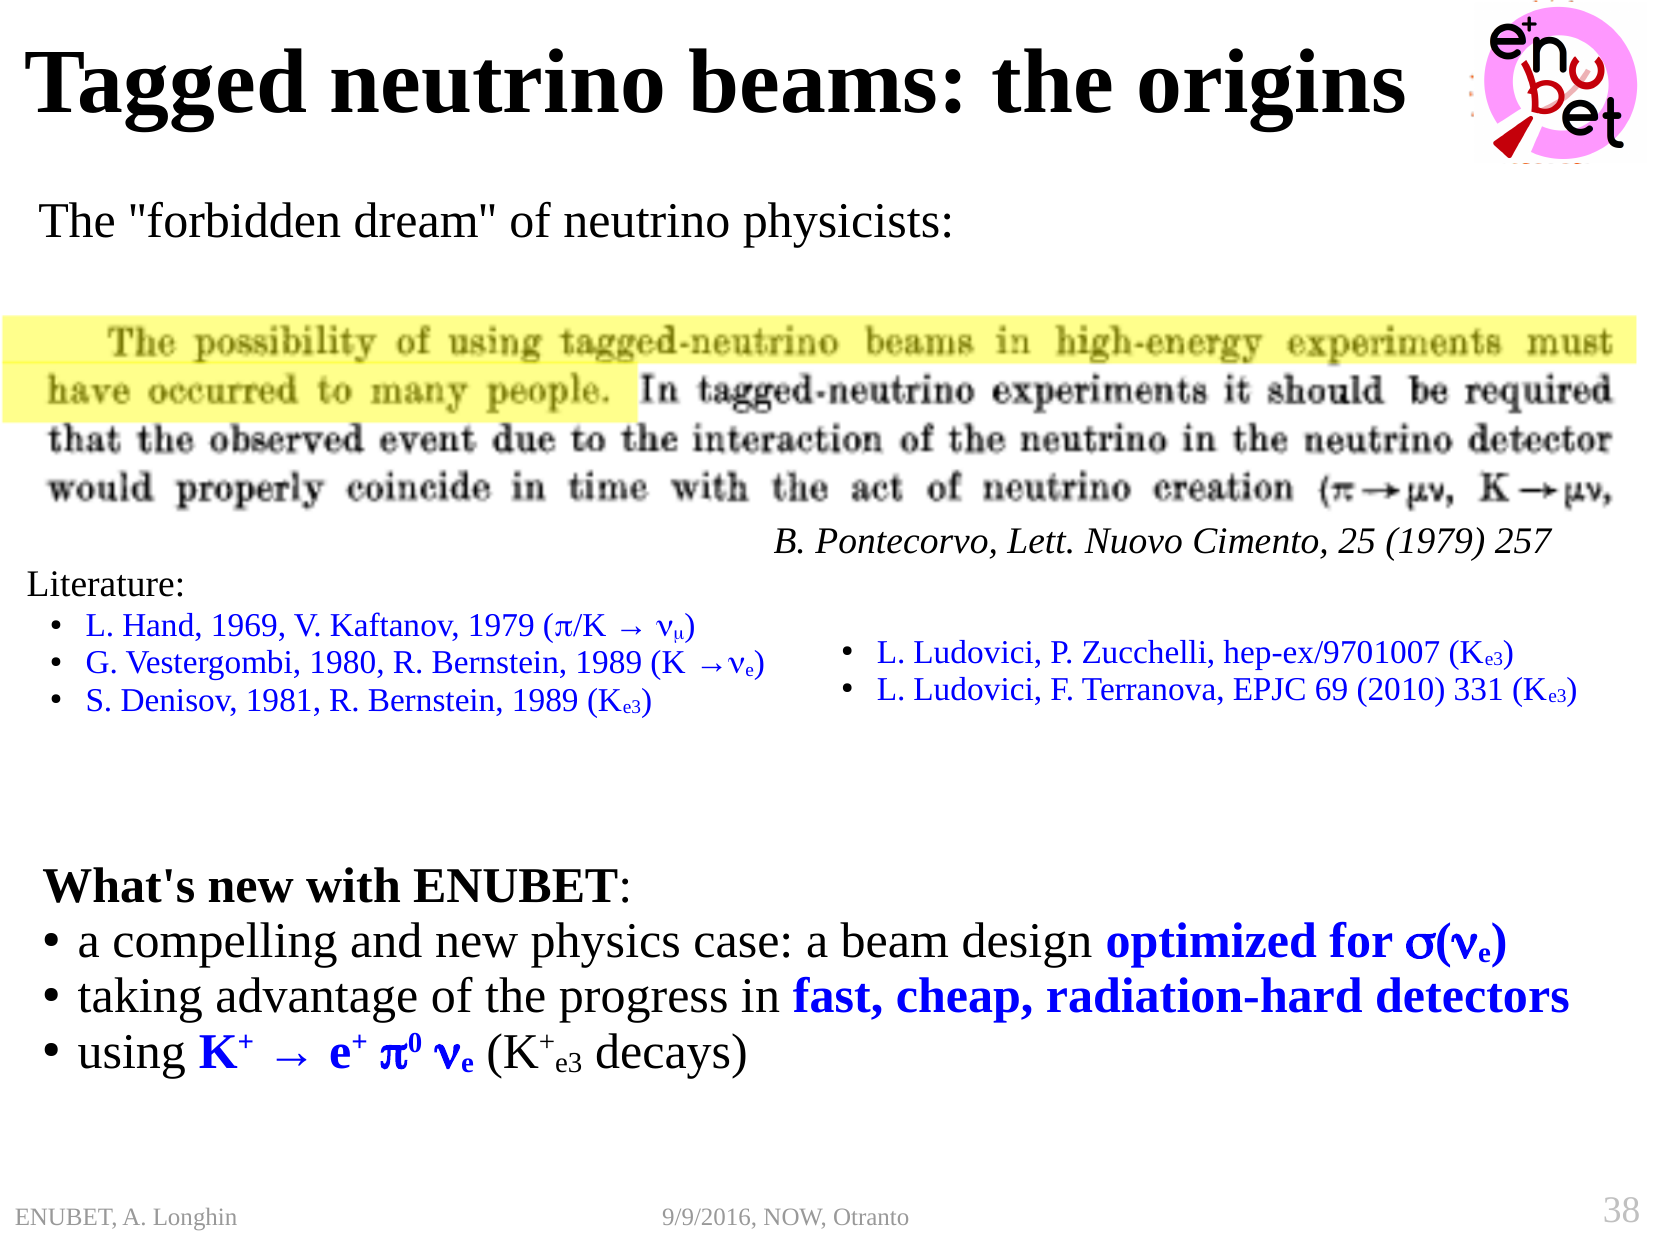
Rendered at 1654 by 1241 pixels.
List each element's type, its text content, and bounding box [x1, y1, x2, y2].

text_box What's new with ENUBET: a compelling and new physics case: a beam design optimized for s(ne) taking advantage of the progress in fast, cheap, radiation-hard detectors using K+ → e+ p0 ne (K+e3 decays) [27, 850, 1653, 1133]
text_box L. Ludovici, P. Zucchelli, hep-ex/9701007 (Ke3) L. Ludovici, F. Terranova, EPJC 69 (2010) 331 (Ke3) [826, 626, 1653, 737]
text_box Literature: [11, 555, 237, 612]
text_box Tagged neutrino beams: the origins [0, 23, 1435, 159]
picture [1463, 0, 1653, 164]
text_box L. Hand, 1969, V. Kaftanov, 1979 (p/K → nm) G. Vestergombi, 1980, R. Bernstein, 1989 (K →ne) S. Denisov, 1981, R. Bernstein, 1989 (Ke3) [35, 599, 957, 805]
picture [0, 303, 1653, 516]
text_box B. Pontecorvo, Lett. Nuovo Cimento, 25 (1979) 257 [749, 512, 1607, 612]
text_box The ''forbidden dream'' of neutrino physicists: [23, 185, 1581, 303]
